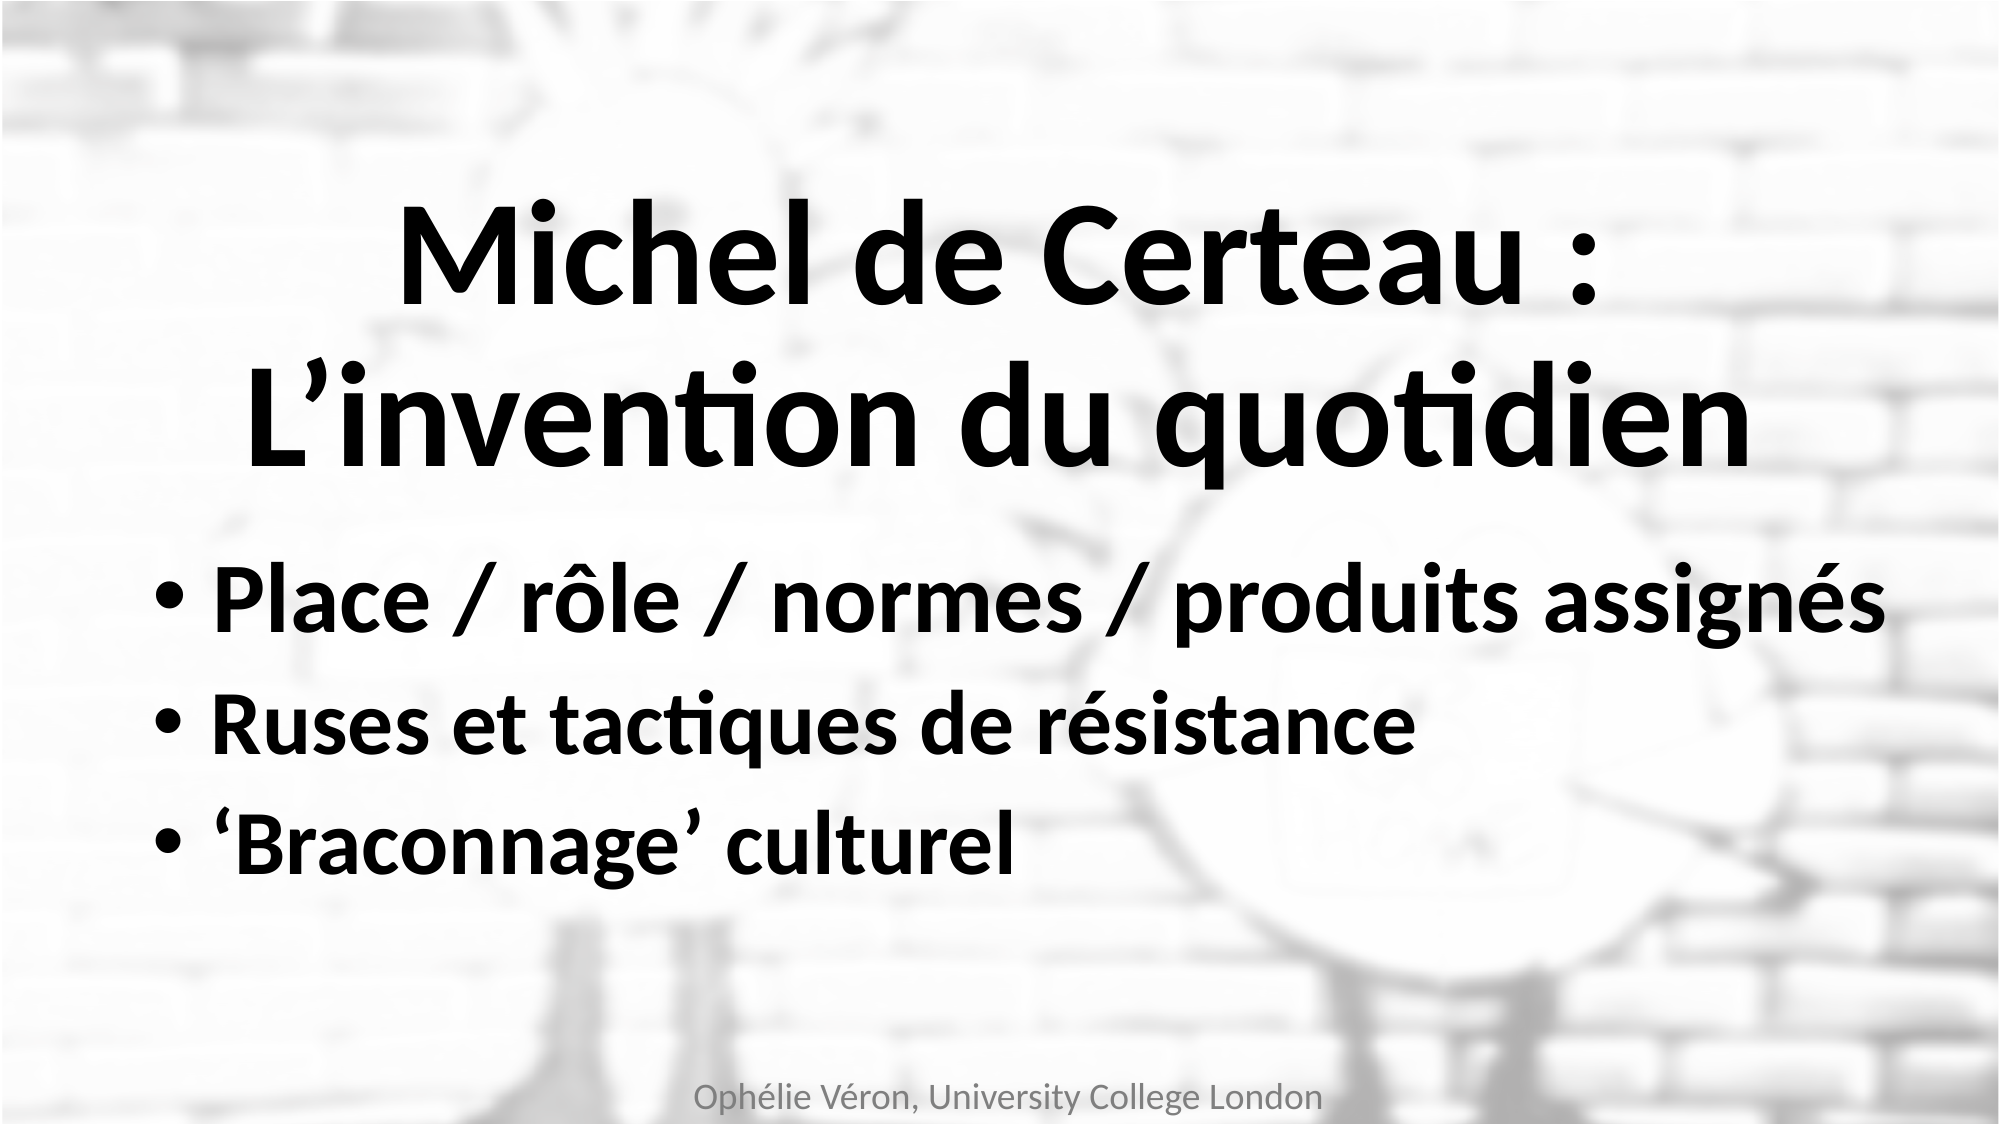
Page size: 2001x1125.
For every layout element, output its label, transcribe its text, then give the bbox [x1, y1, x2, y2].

text_box Ophélie Véron, University College London [678, 1064, 1348, 1125]
list Place / rôle / normes / produits assignés Ruses et tactiques de résistance ‘Braconnage’ culturel [137, 539, 1930, 1014]
title Michel de Certeau : L’invention du quotidien [137, 167, 1863, 278]
picture [2, 1, 1999, 1124]
